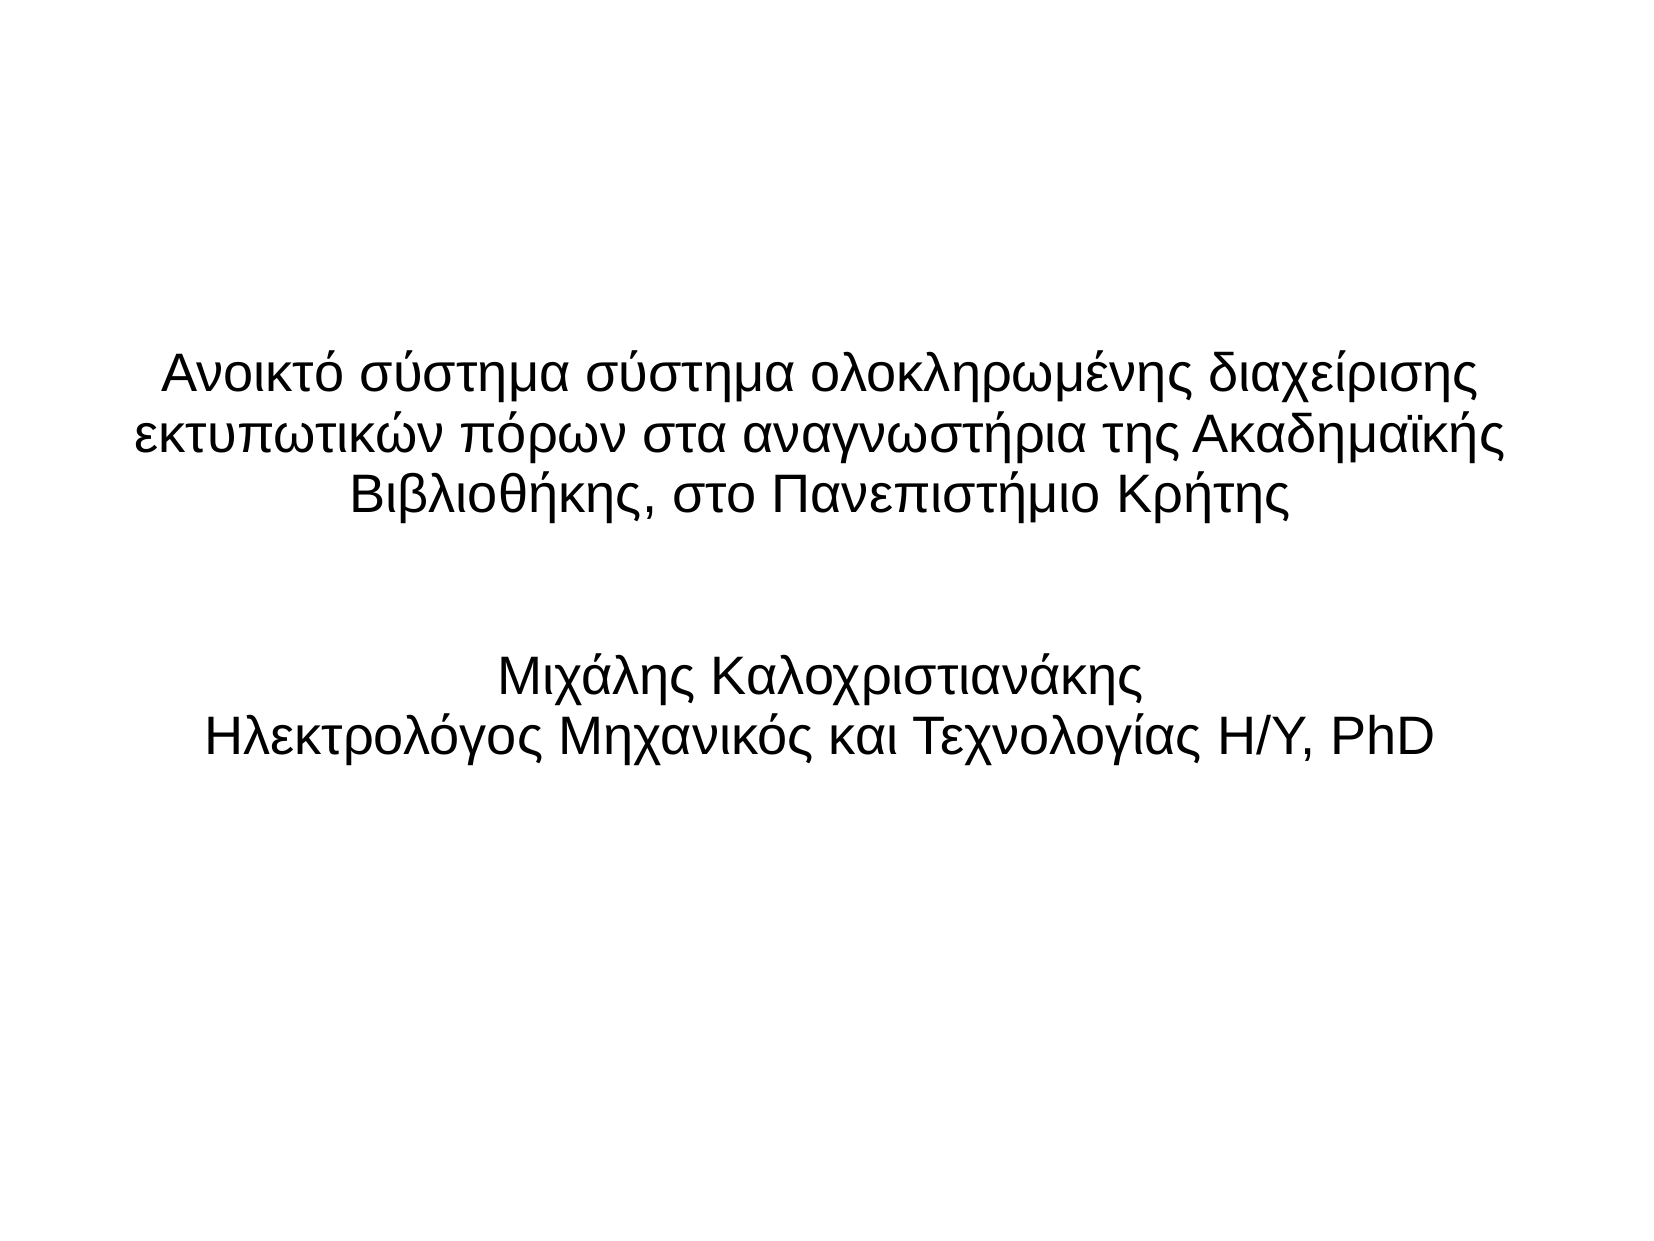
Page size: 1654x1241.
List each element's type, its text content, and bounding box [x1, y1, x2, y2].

subtitle Ανοικτό σύστημα σύστημα ολοκληρωμένης διαχείρισης εκτυπωτικών πόρων στα αναγνωστήρια της Ακαδημαϊκής Βιβλιοθήκης, στο Πανεπιστήμιο Κρήτης Μιχάλης Καλοχριστιανάκης Ηλεκτρολόγος Μηχανικός και Τεχνολογίας Η/Υ, PhD [76, 0, 1565, 1109]
